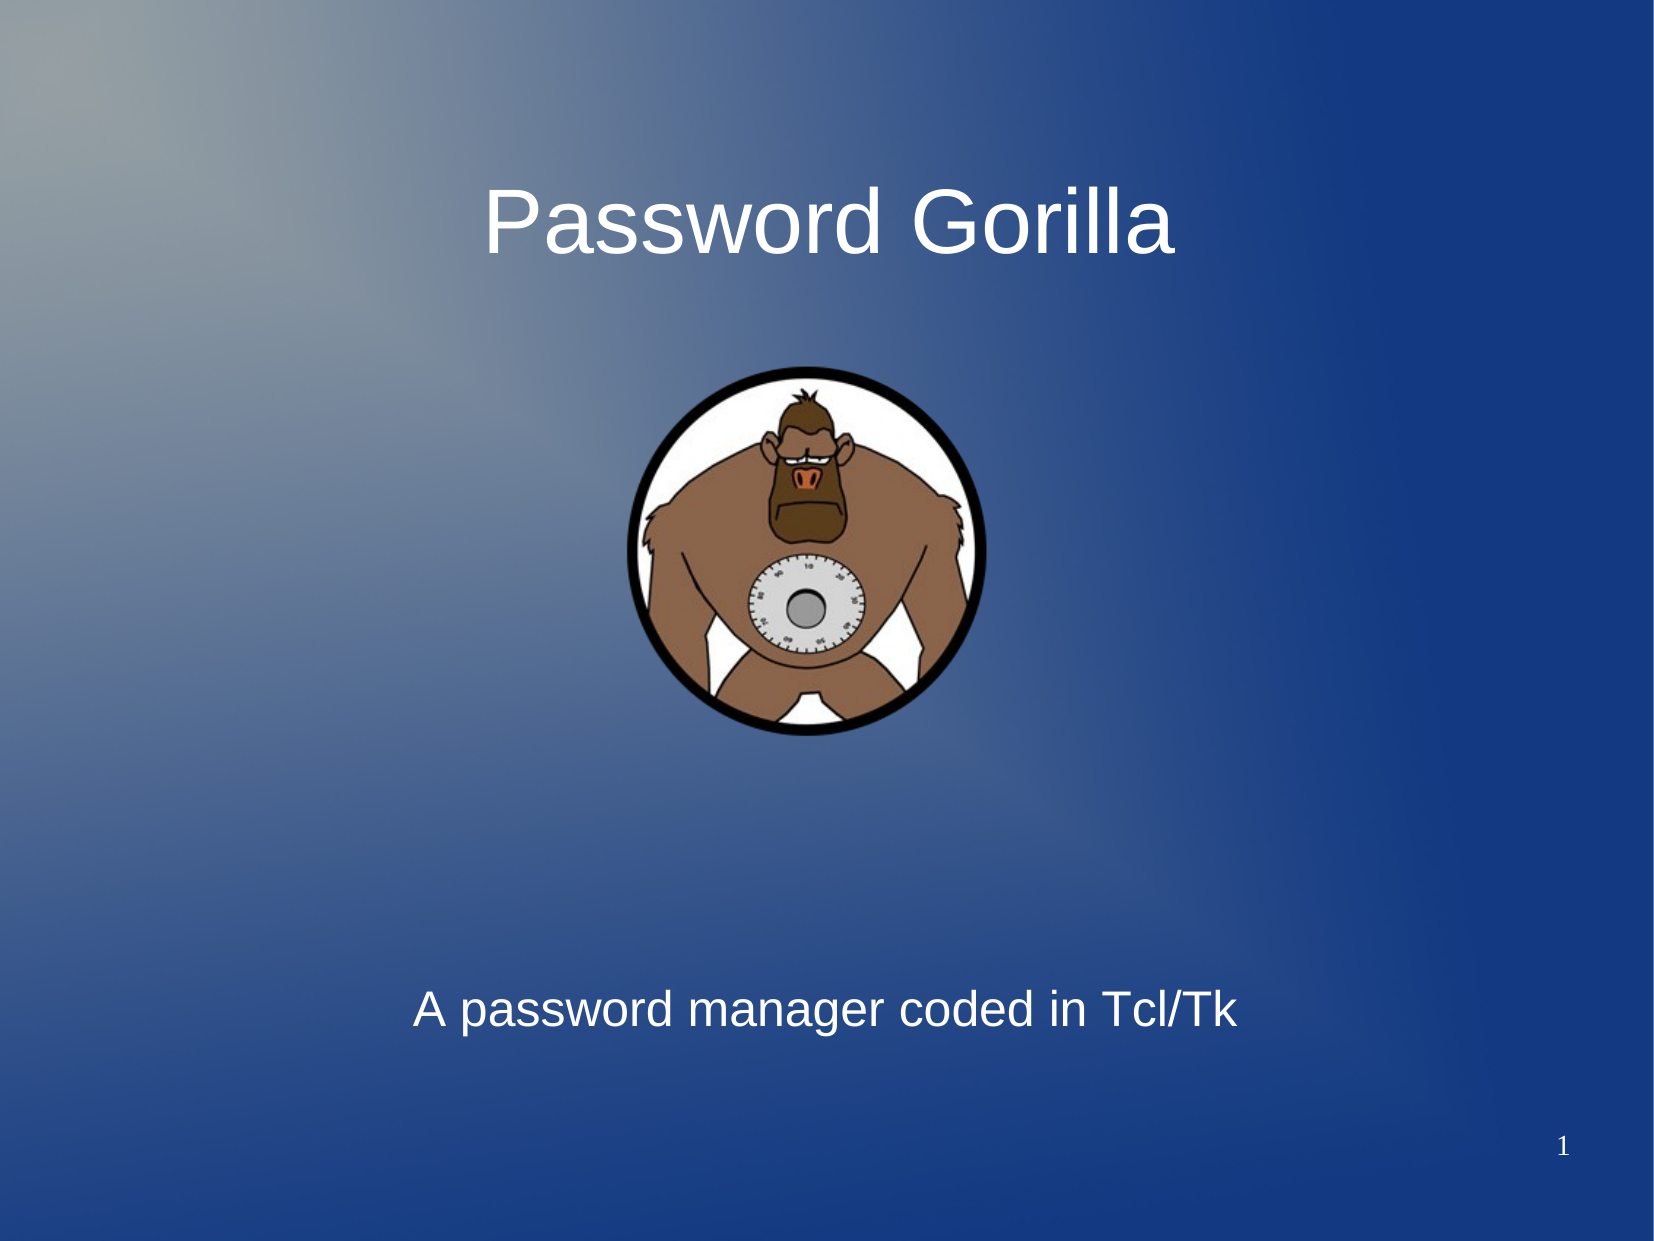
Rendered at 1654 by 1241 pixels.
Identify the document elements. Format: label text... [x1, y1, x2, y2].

title Password Gorilla [123, 118, 1536, 326]
picture [0, 0, 1654, 1241]
subtitle A password manager coded in Tcl/Tk [134, 885, 1517, 1133]
